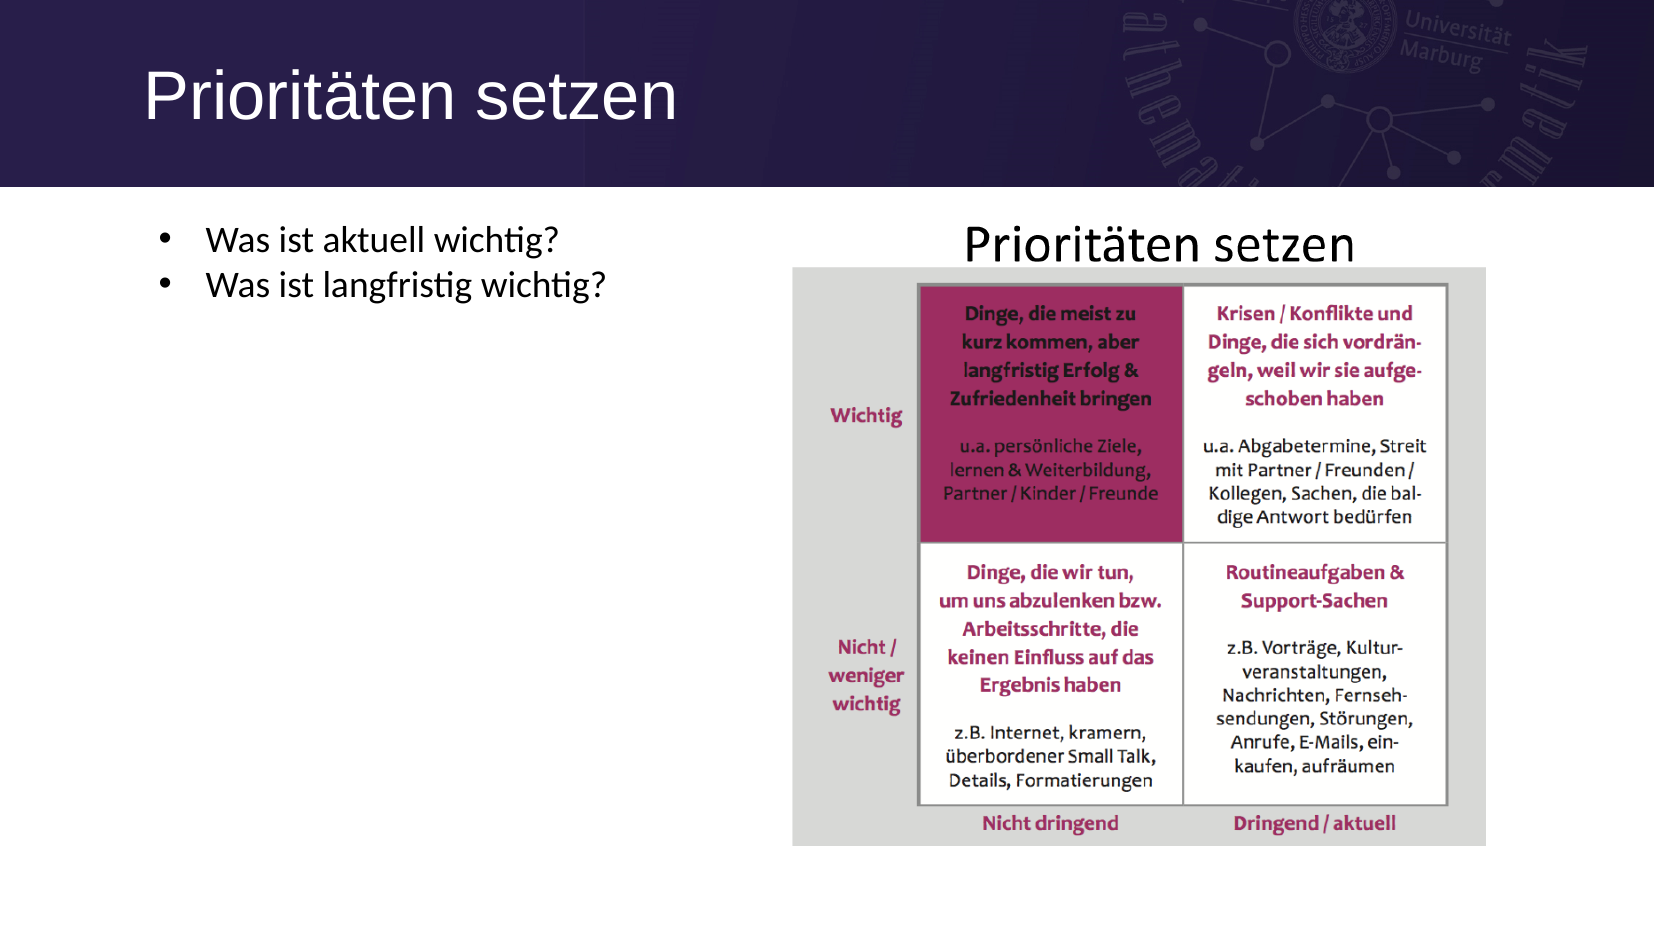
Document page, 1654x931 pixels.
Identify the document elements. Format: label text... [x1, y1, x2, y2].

picture [0, 0, 1654, 187]
text_box Was ist aktuell wichtig? Was ist langfristig wichtig? [143, 207, 704, 314]
picture [704, 192, 1599, 864]
text_box Prioritäten setzen [143, 14, 1260, 170]
